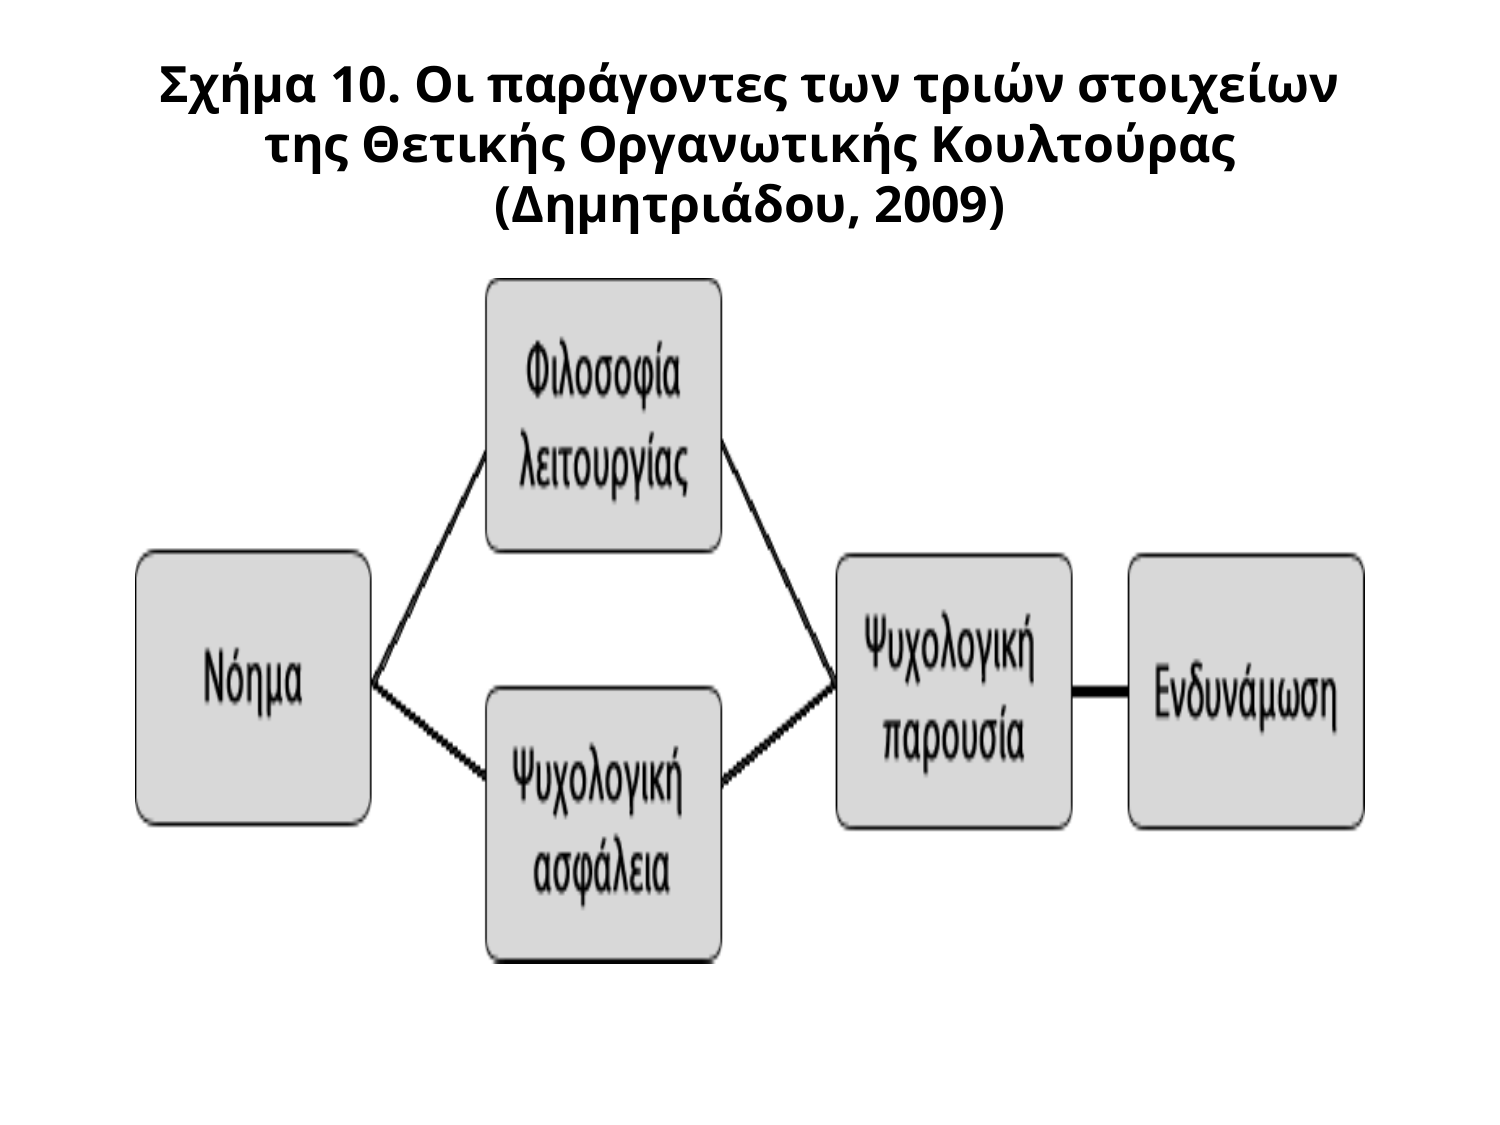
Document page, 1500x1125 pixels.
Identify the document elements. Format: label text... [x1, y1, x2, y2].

title Σχήμα 10. Οι παράγοντες των τριών στοιχείων της Θετικής Οργανωτικής Κουλτούρας (Δημητριάδου, 2009) [75, 45, 1425, 233]
picture [135, 278, 1365, 965]
